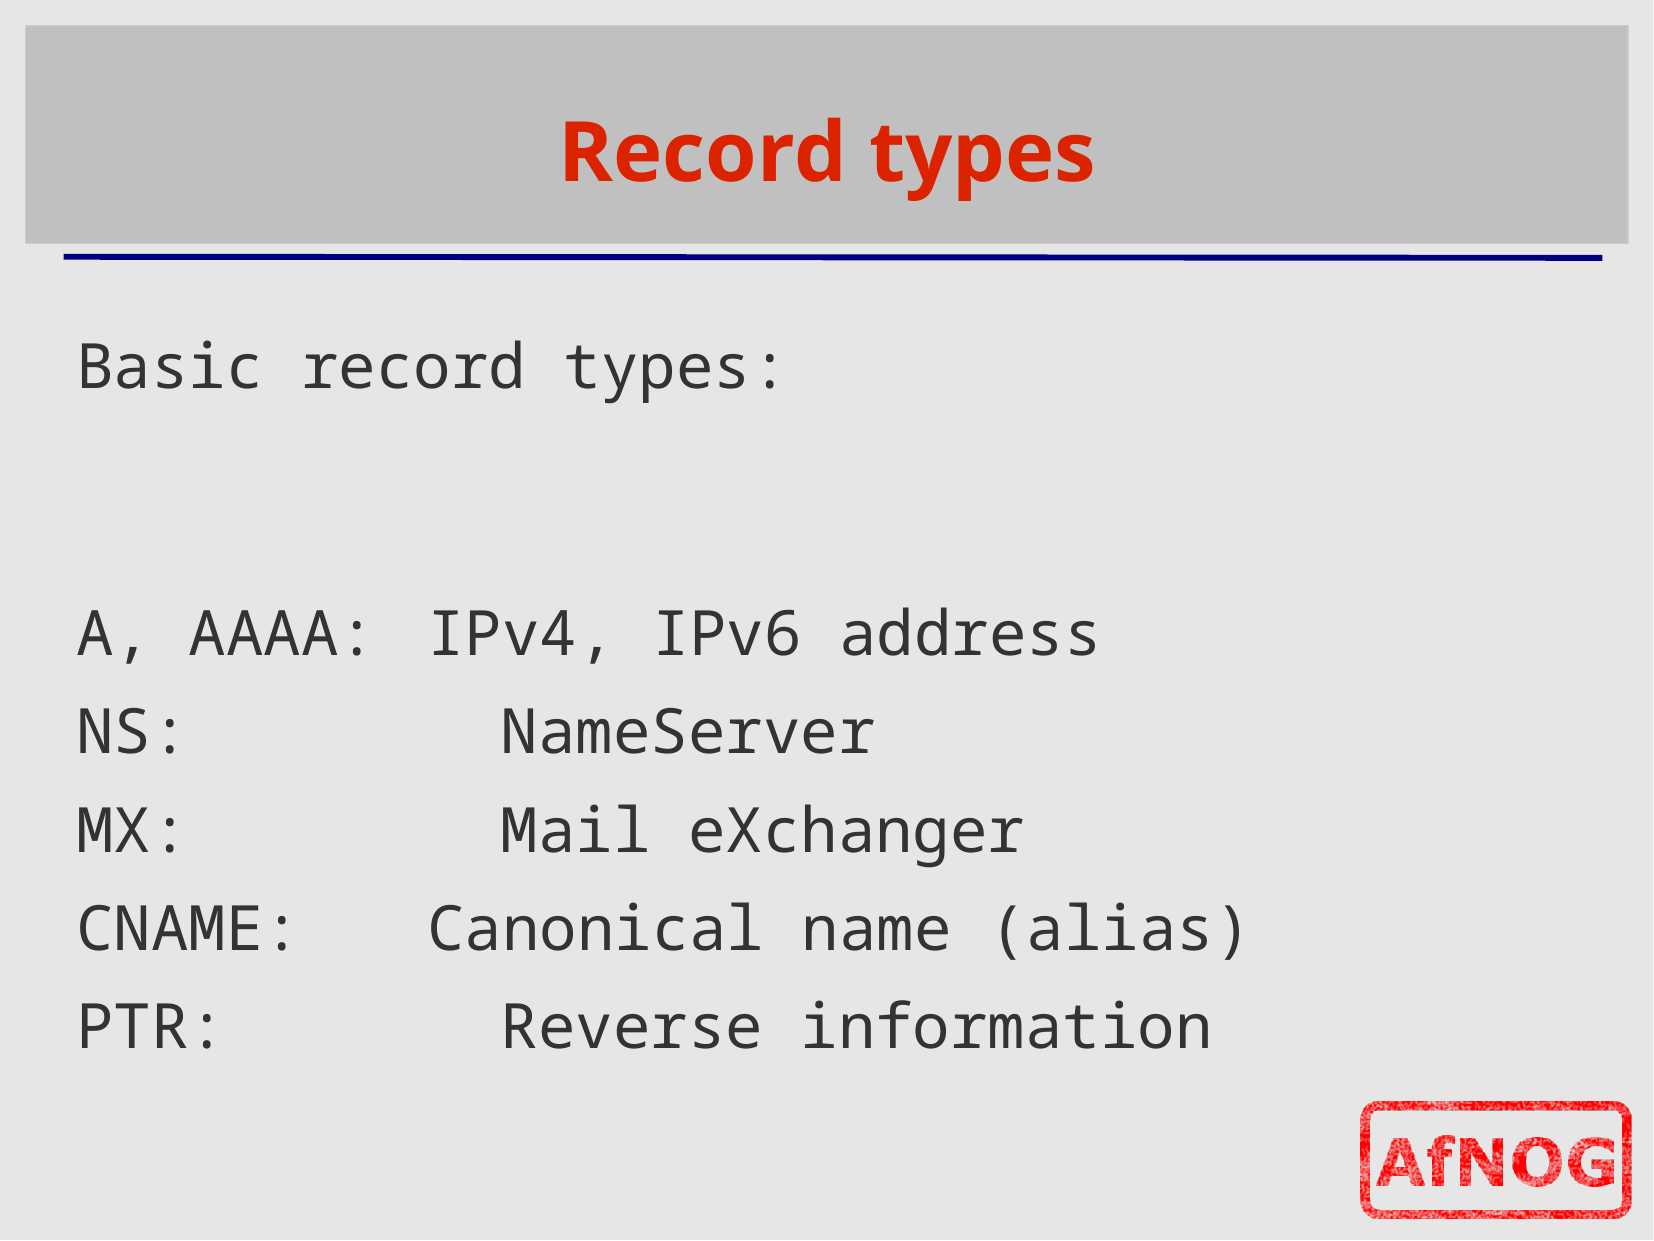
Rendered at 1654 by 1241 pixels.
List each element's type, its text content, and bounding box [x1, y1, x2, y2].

title Record types [121, 46, 1534, 254]
list Basic record types: A, AAAA: IPv4, IPv6 address NS: NameServer MX: Mail eXchanger CNAME: Canonical name (alias) PTR: Reverse information [59, 322, 1595, 1132]
picture [1360, 1100, 1632, 1219]
